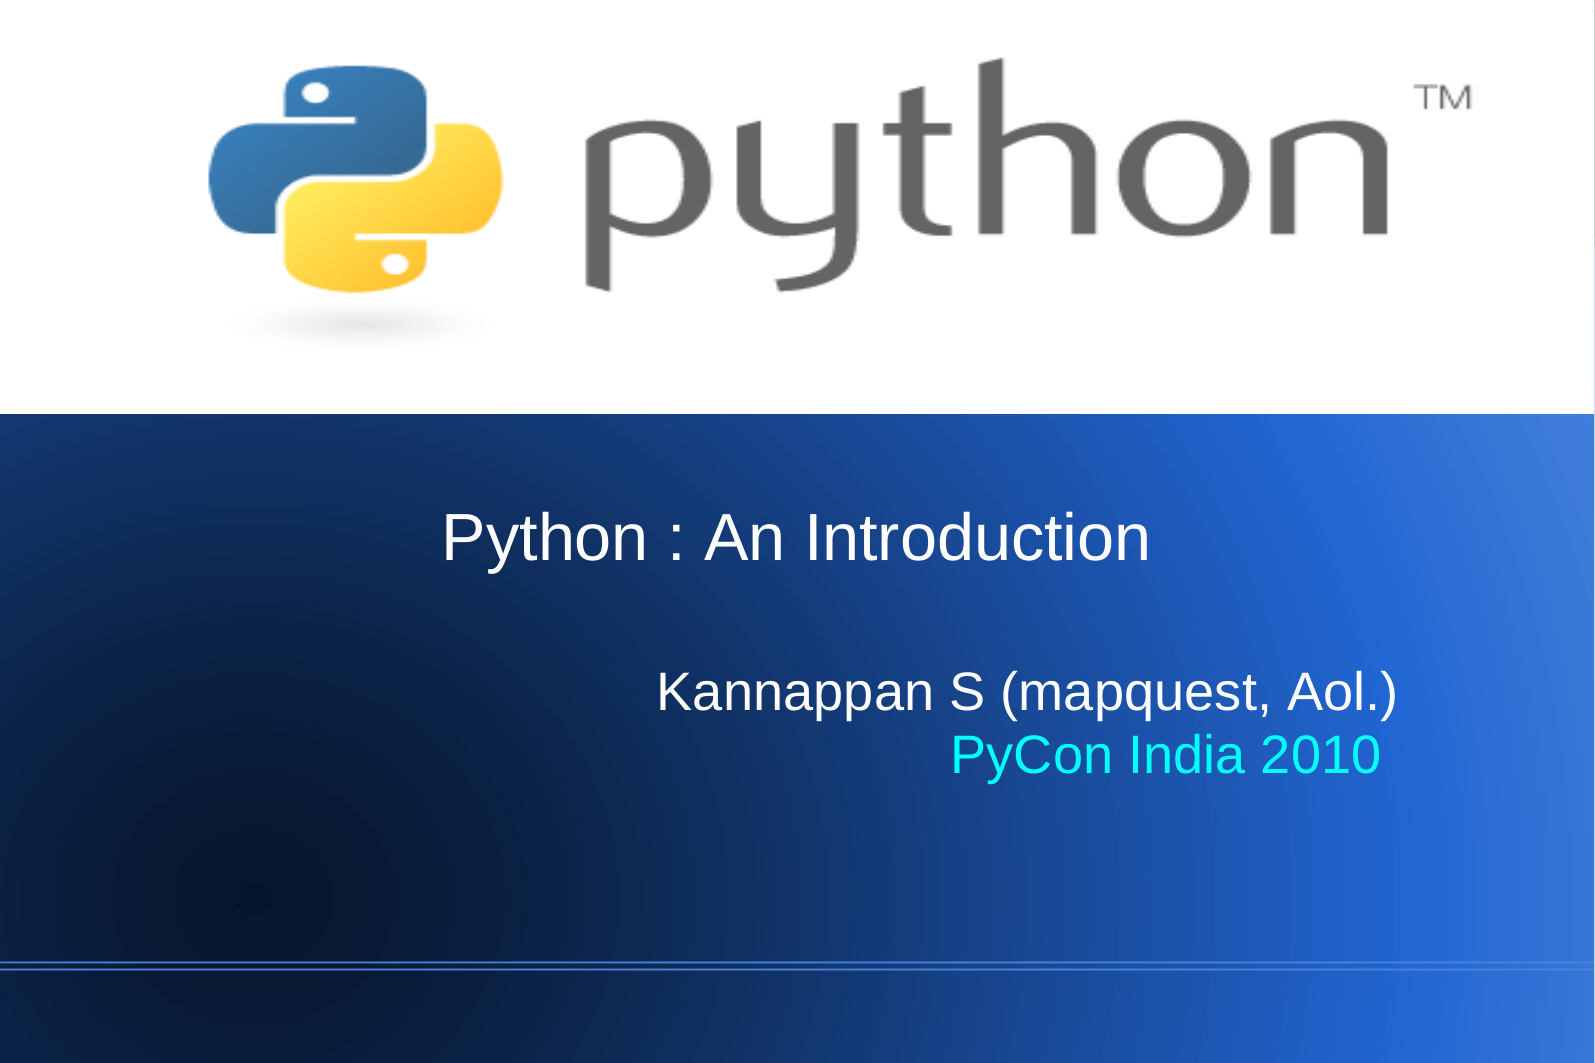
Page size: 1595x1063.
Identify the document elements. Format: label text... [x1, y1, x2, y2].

subtitle Python : An Introduction Kannappan S (mapquest, Aol.) PyCon India 2010 [79, 414, 1515, 899]
picture [0, 0, 1595, 1063]
